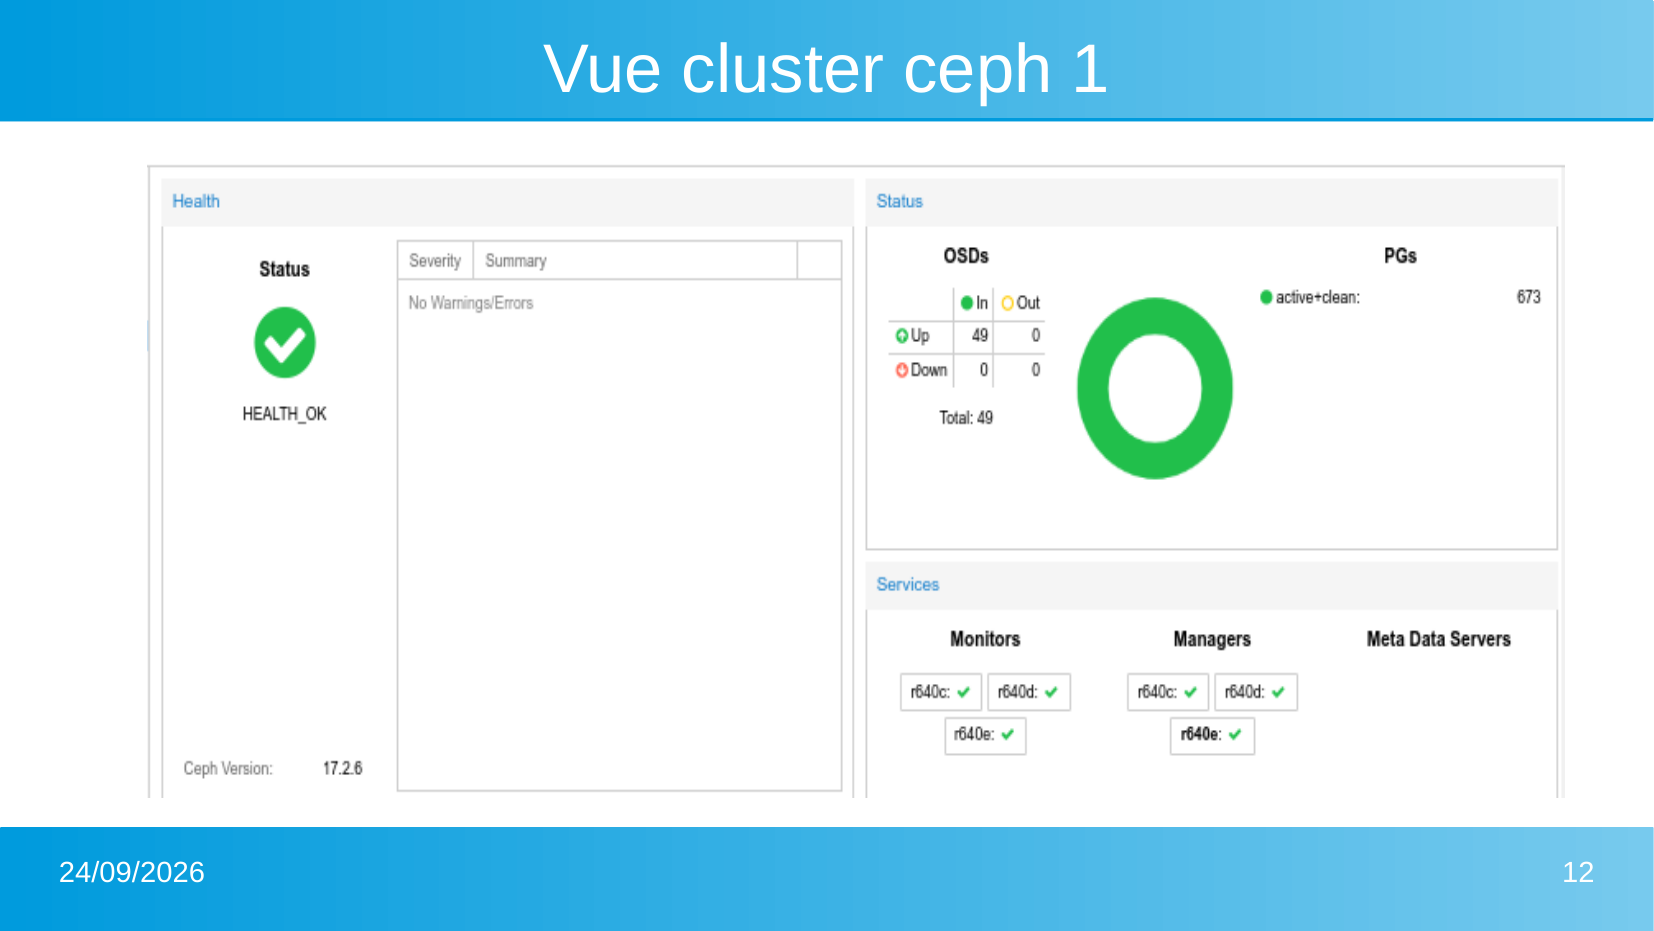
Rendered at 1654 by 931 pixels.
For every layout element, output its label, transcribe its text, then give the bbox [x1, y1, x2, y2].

title Vue cluster ceph 1 [59, 29, 1595, 108]
picture [147, 158, 1565, 798]
